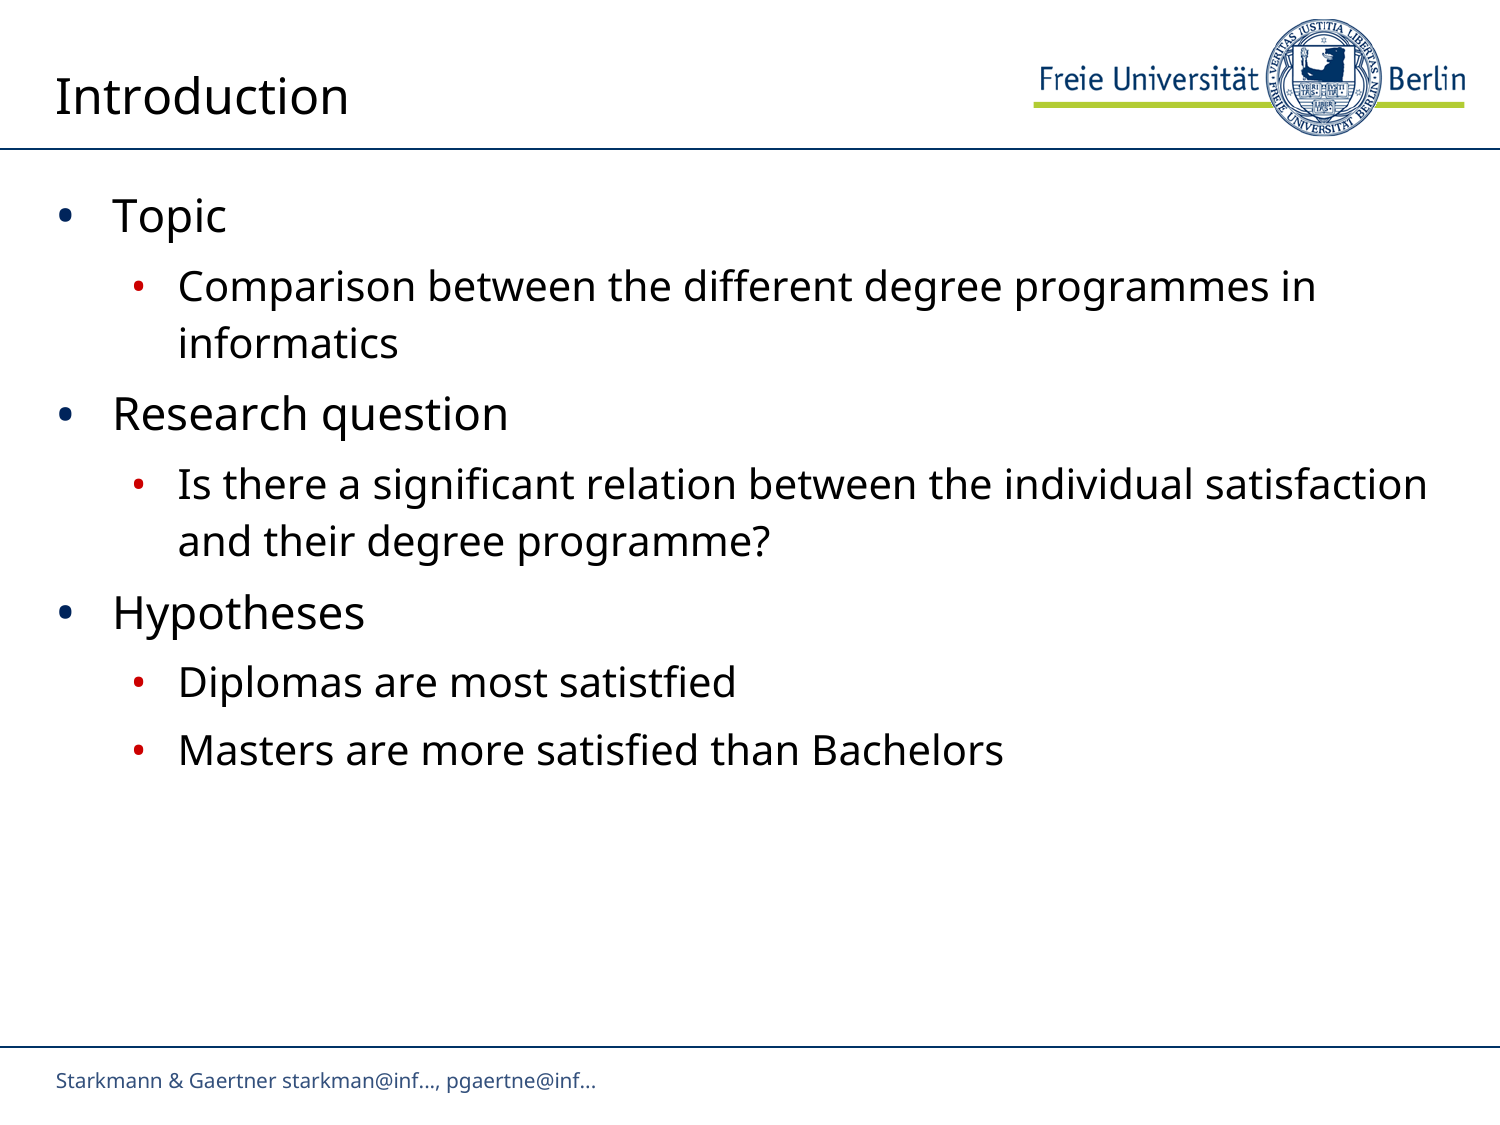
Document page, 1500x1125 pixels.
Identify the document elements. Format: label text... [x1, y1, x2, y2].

list Topic Comparison between the different degree programmes in informatics Research question Is there a significant relation between the individual satisfaction and their degree programme? Hypotheses Diplomas are most satistfied Masters are more satisfied than Bachelors [41, 175, 1447, 1039]
title Introduction [41, 0, 1016, 138]
picture [1033, 19, 1470, 137]
